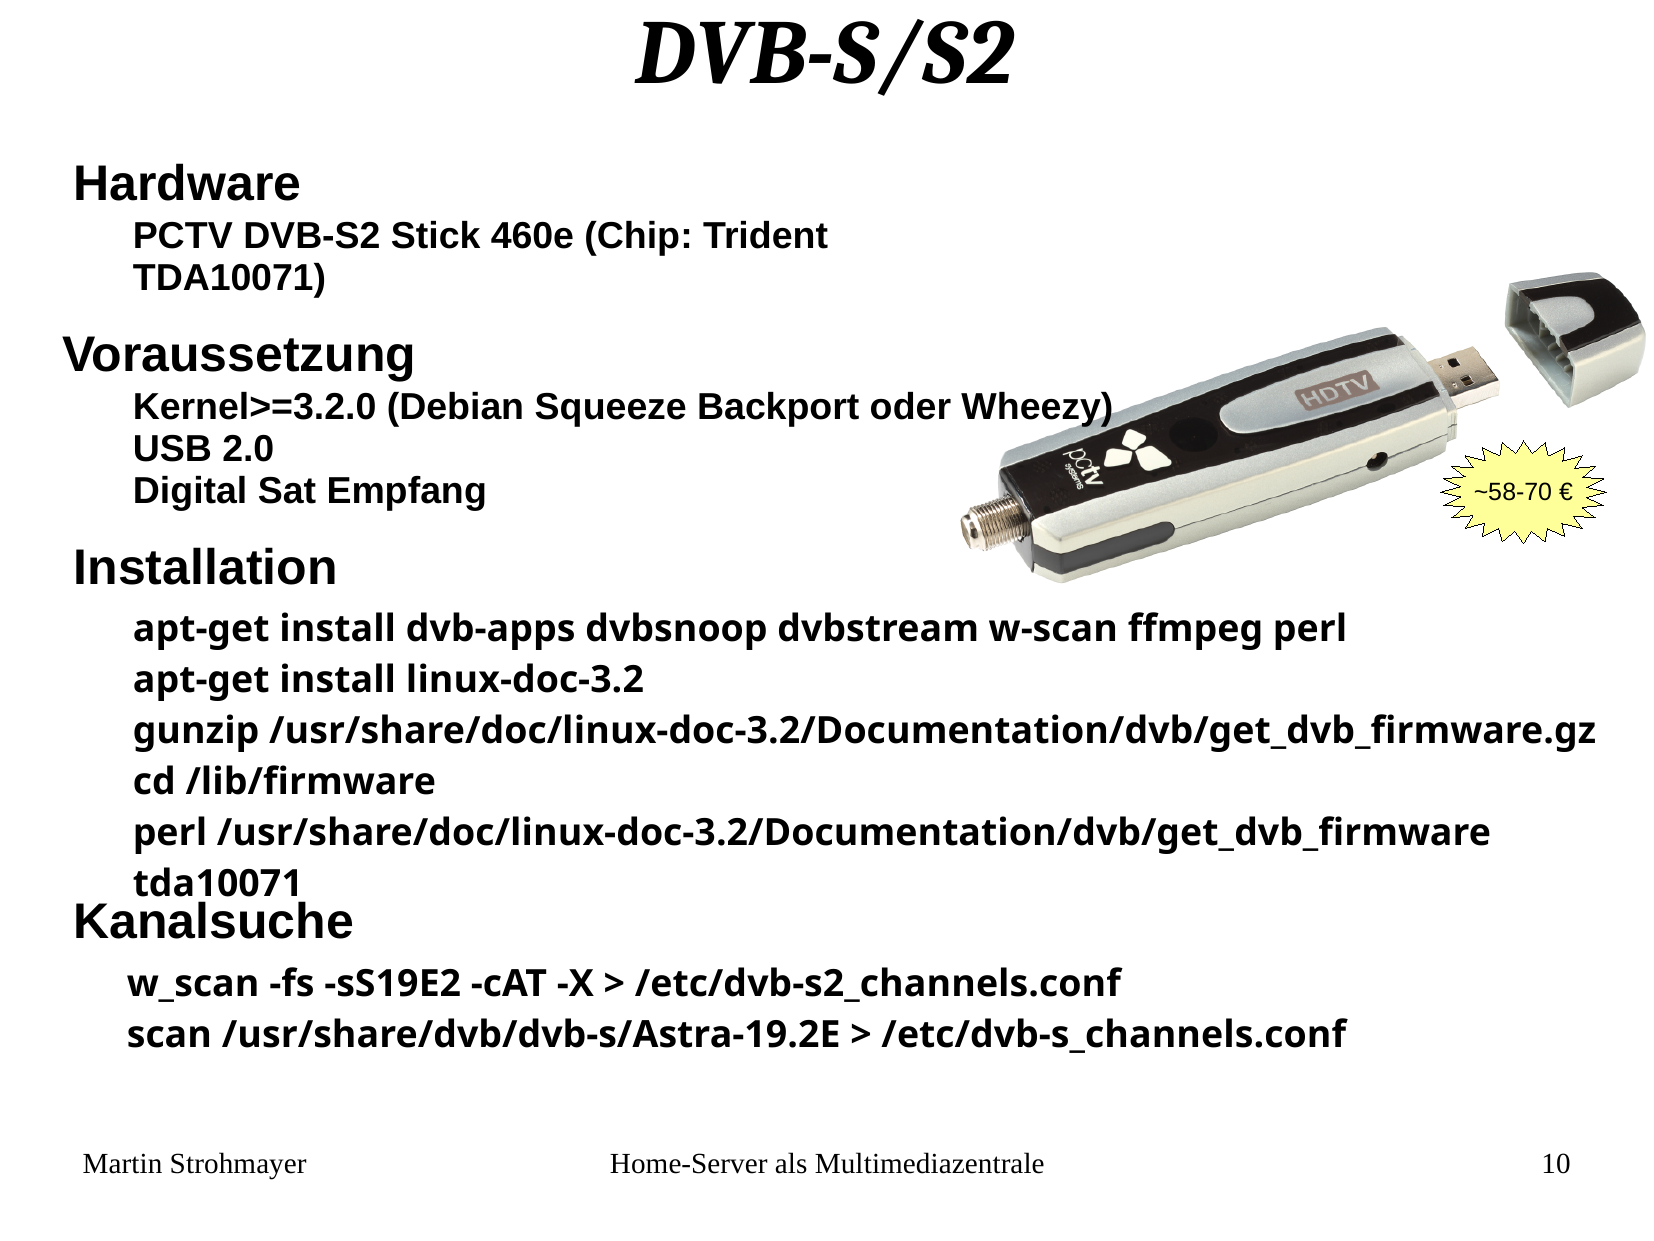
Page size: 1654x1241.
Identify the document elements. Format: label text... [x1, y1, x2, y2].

text_box Installation [59, 531, 473, 603]
text_box Kanalsuche [59, 885, 473, 957]
picture [947, 265, 1654, 591]
text_box apt-get install dvb-apps dvbsnoop dvbstream w-scan ffmpeg perl apt-get install linux-doc-3.2 gunzip /usr/share/doc/linux-doc-3.2/Documentation/dvb/get_dvb_firmware.gz cd /lib/firmware perl /usr/share/doc/linux-doc-3.2/Documentation/dvb/get_dvb_firmware tda10071 [118, 594, 1642, 871]
text_box w_scan -fs -sS19E2 -cAT -X > /etc/dvb-s2_channels.conf scan /usr/share/dvb/dvb-s/Astra-19.2E > /etc/dvb-s_channels.conf [112, 949, 1560, 1052]
text_box Hardware [59, 147, 473, 219]
text_box PCTV DVB-S2 Stick 460e (Chip: Trident TDA10071) [118, 206, 1034, 306]
text_box Kernel>=3.2.0 (Debian Squeeze Backport oder Wheezy) USB 2.0 Digital Sat Empfang [118, 377, 1146, 519]
text_box ~58-70 € [1440, 440, 1607, 544]
title DVB-S/S2 [0, 0, 1651, 108]
text_box Voraussetzung [47, 319, 461, 390]
